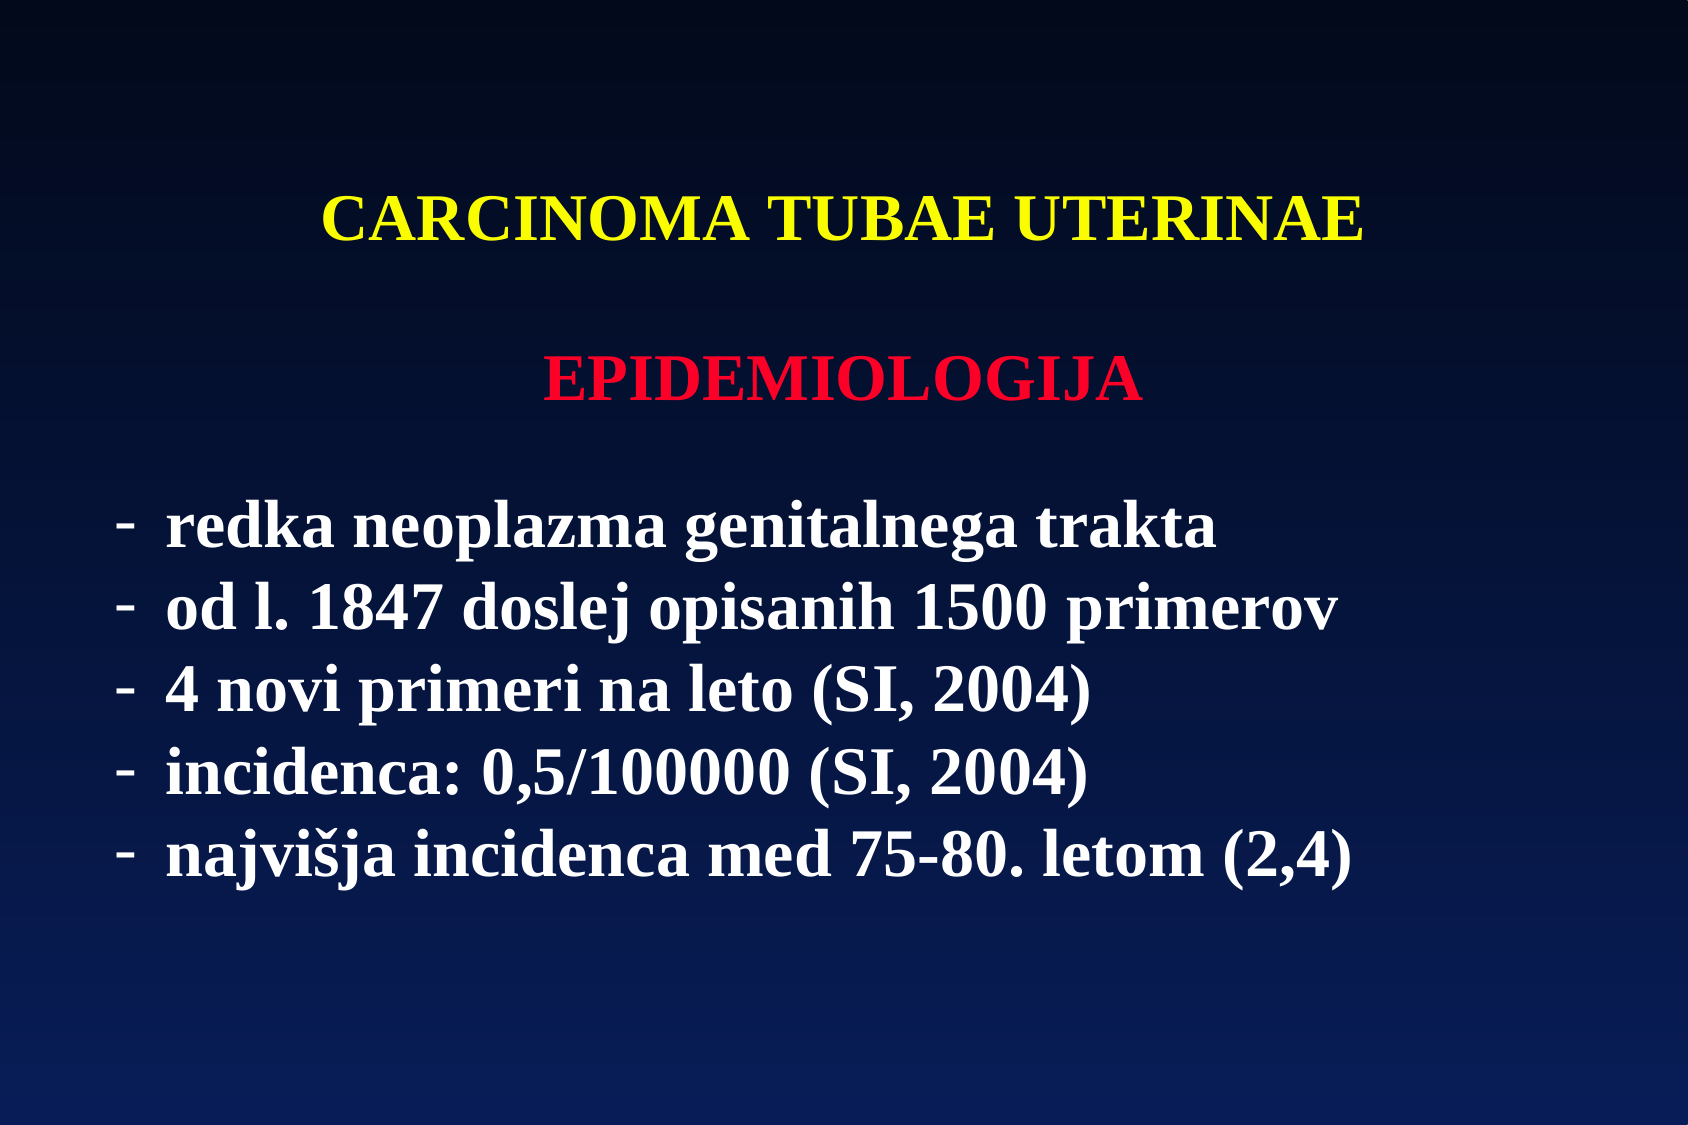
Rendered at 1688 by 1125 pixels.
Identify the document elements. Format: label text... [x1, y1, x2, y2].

list redka neoplazma genitalnega trakta od l. 1847 doslej opisanih 1500 primerov 4 novi primeri na leto (SI, 2004) incidenca: 0,5/100000 (SI, 2004) najvišja incidenca med 75-80. letom (2,4) [99, 487, 1588, 988]
title CARCINOMA TUBAE UTERINAE EPIDEMIOLOGIJA [0, 124, 1688, 463]
